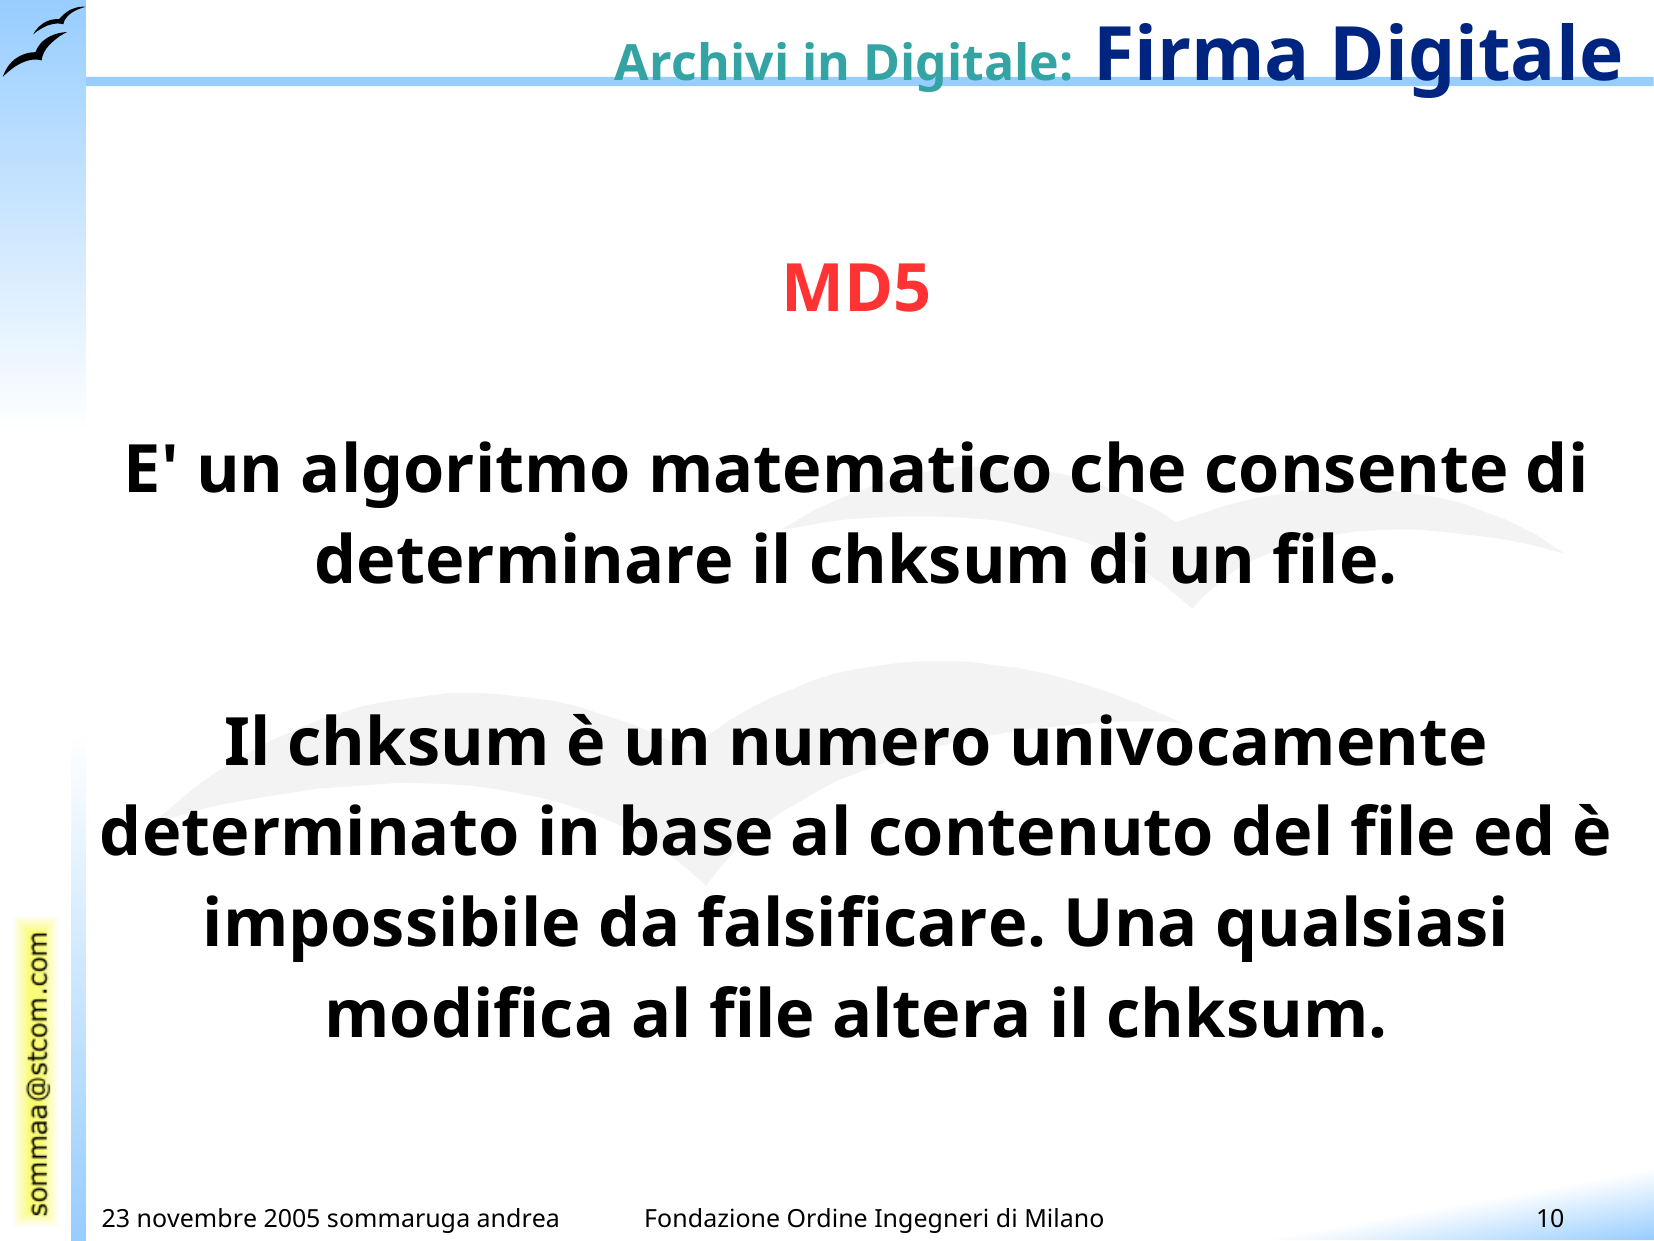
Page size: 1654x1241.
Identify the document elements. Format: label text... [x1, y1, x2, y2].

picture [12, 915, 60, 1228]
title Archivi in Digitale: Firma Digitale [85, 0, 1654, 104]
subtitle MD5 E' un algoritmo matematico che consente di determinare il chksum di un file. Il chksum è un numero univocamente determinato in base al contenuto del file ed è impossibile da falsificare. Una qualsiasi modifica al file altera il chksum. [85, 134, 1628, 1163]
